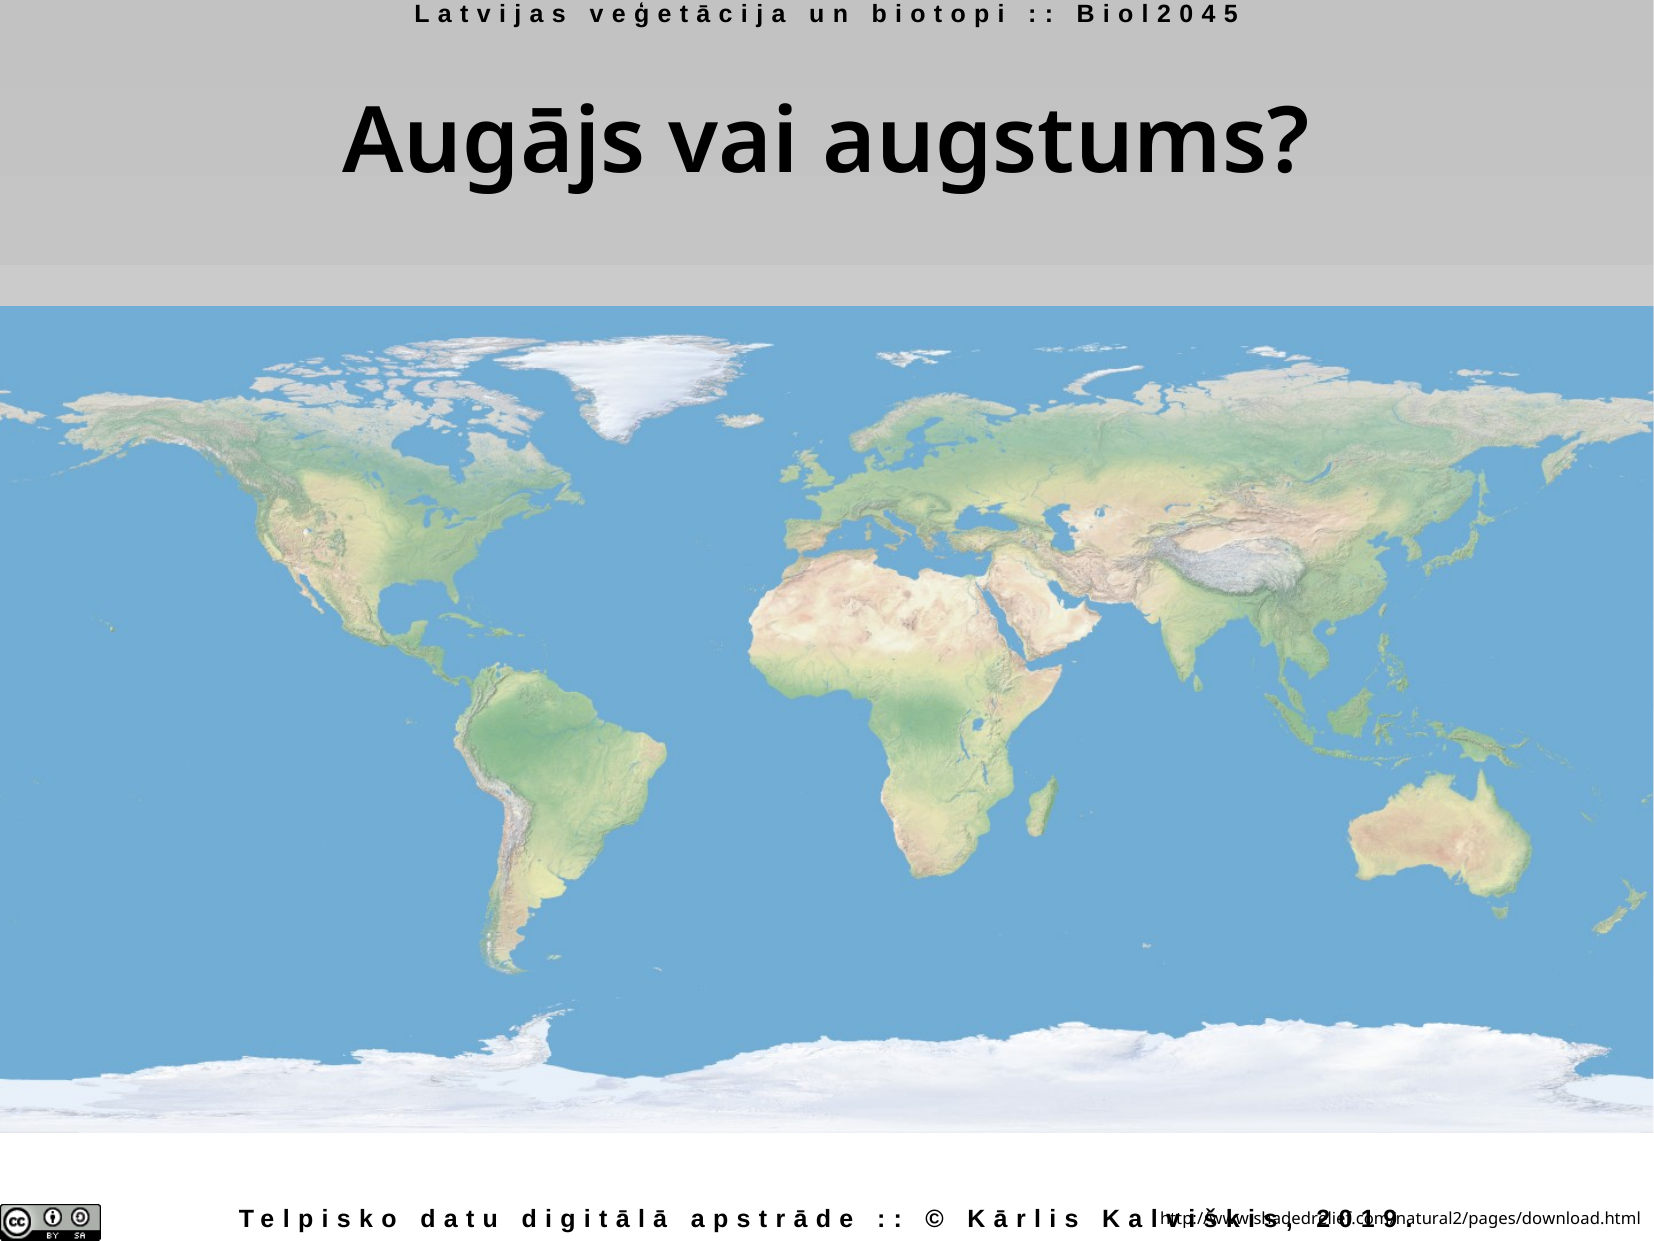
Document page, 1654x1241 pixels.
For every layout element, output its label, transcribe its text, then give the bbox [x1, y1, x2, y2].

title Augājs vai augstums? [29, 49, 1625, 296]
picture [0, 0, 1654, 1241]
text_box http://www.shadedrelief.com/natural2/pages/download.html [1194, 1209, 1642, 1230]
